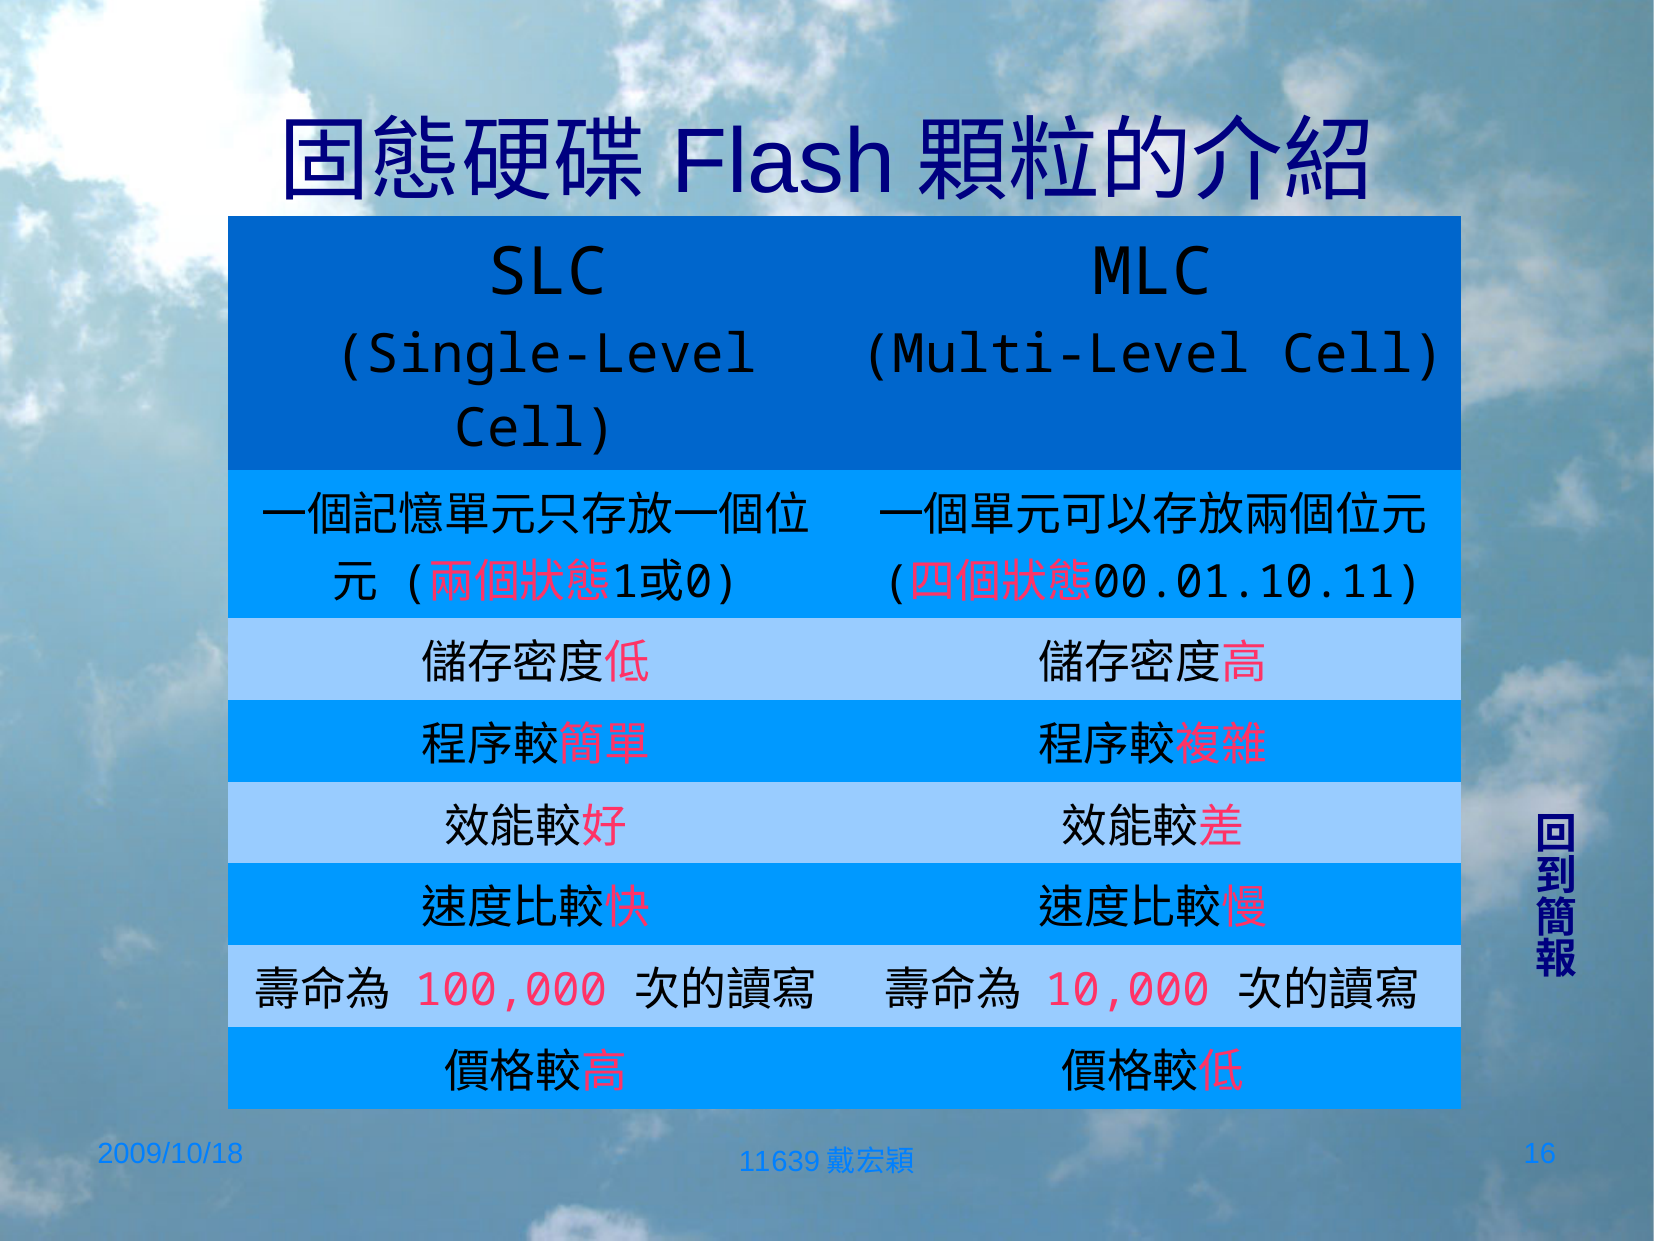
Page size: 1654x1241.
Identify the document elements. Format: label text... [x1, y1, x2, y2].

table_cell 價格較低 [844, 1027, 1461, 1109]
table_cell 程序較複雜 [844, 700, 1461, 782]
table_cell 價格較高 [228, 1027, 844, 1109]
table_cell 儲存密度高 [844, 618, 1461, 700]
table_cell 儲存密度低 [228, 618, 844, 700]
table_cell 程序較簡單 [228, 700, 844, 782]
table_cell 一個單元可以存放兩個位元 (四個狀態00.01.10.11) [844, 470, 1461, 618]
picture [0, 0, 1654, 1241]
text_box 回到簡報 [1513, 797, 1595, 1123]
table_cell 速度比較快 [228, 863, 844, 945]
table_cell 效能較差 [844, 782, 1461, 863]
table_cell 壽命為 10,000 次的讀寫 [844, 945, 1461, 1027]
table_cell 一個記憶單元只存放一個位元 (兩個狀態1或0) [228, 470, 844, 618]
table_header MLC (Multi-Level Cell) [844, 216, 1461, 470]
title 固態硬碟Flash顆粒的介紹 [82, 49, 1571, 257]
table_cell 壽命為 100,000 次的讀寫 [228, 945, 844, 1027]
table_cell 速度比較慢 [844, 863, 1461, 945]
table_cell 效能較好 [228, 782, 844, 863]
table_header SLC (Single-Level Cell) [228, 216, 844, 470]
